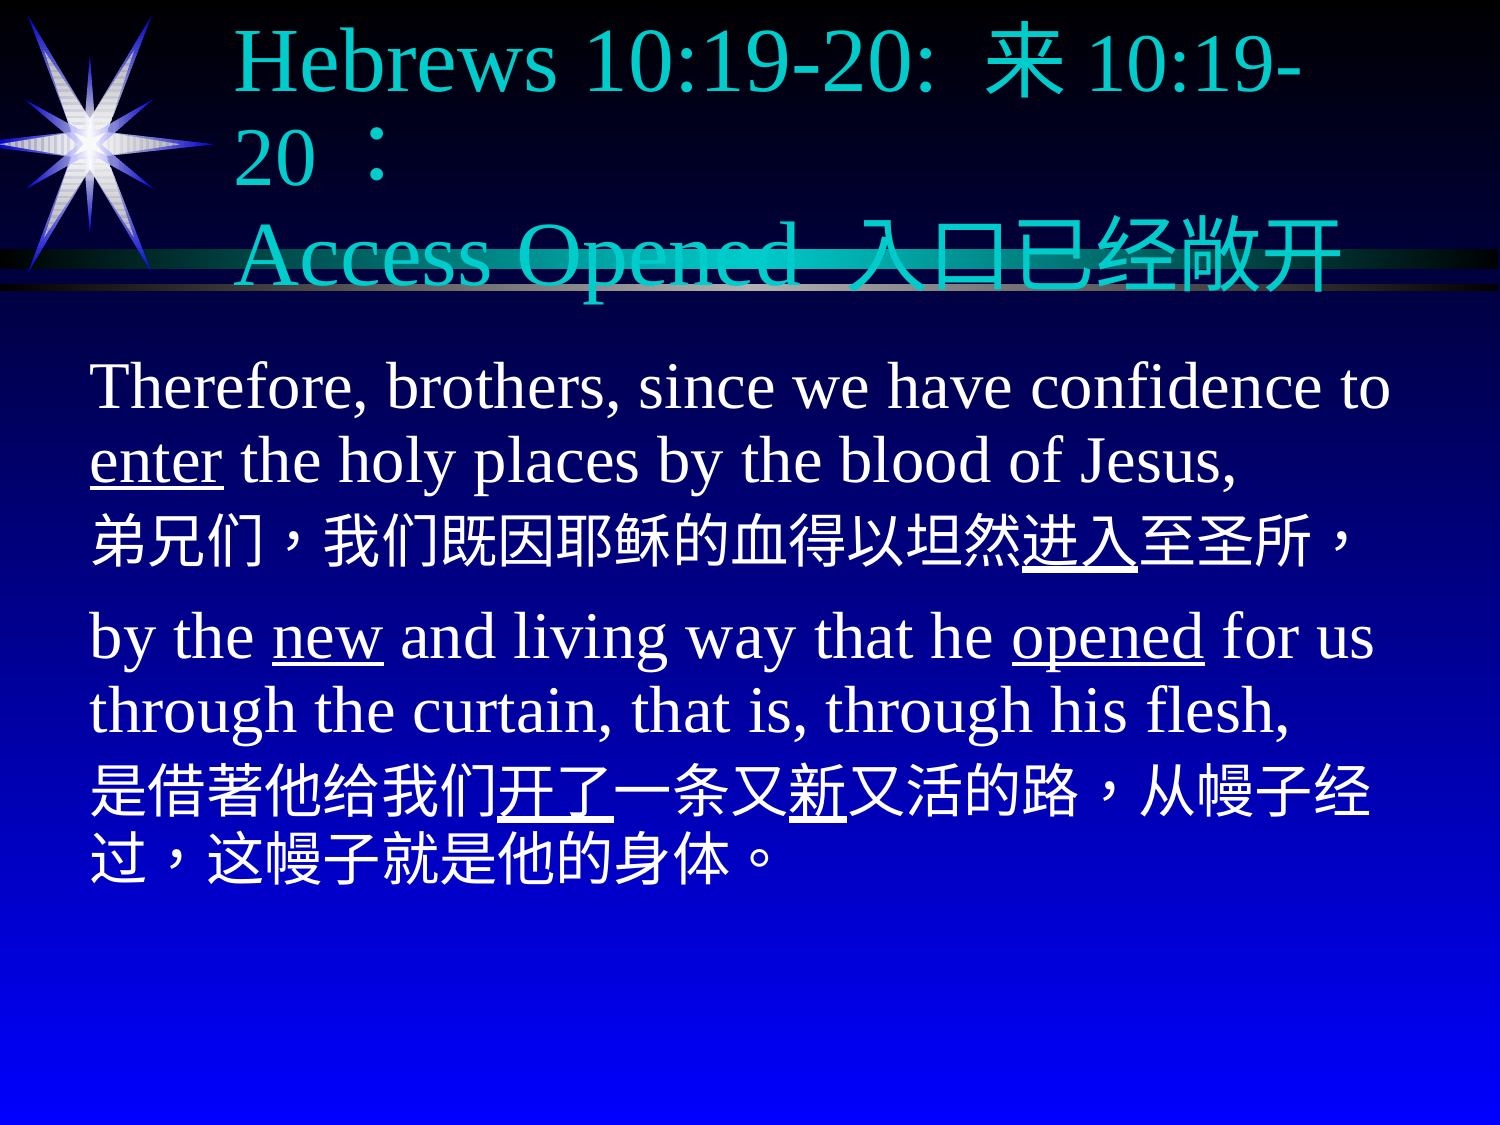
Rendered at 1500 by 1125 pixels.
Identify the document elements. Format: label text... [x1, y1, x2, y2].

title Hebrews 10:19-20: 来10:19-20： Access Opened 入口已经敞开 [219, 0, 1500, 327]
text_box Therefore, brothers, since we have confidence to enter the holy places by the blood of Jesus, 弟兄们，我们既因耶稣的血得以坦然进入至圣所， by the new and living way that he opened for us through the curtain, that is, through his flesh, 是借著他给我们开了一条又新又活的路，从幔子经过，这幔子就是他的身体。 [75, 341, 1463, 964]
